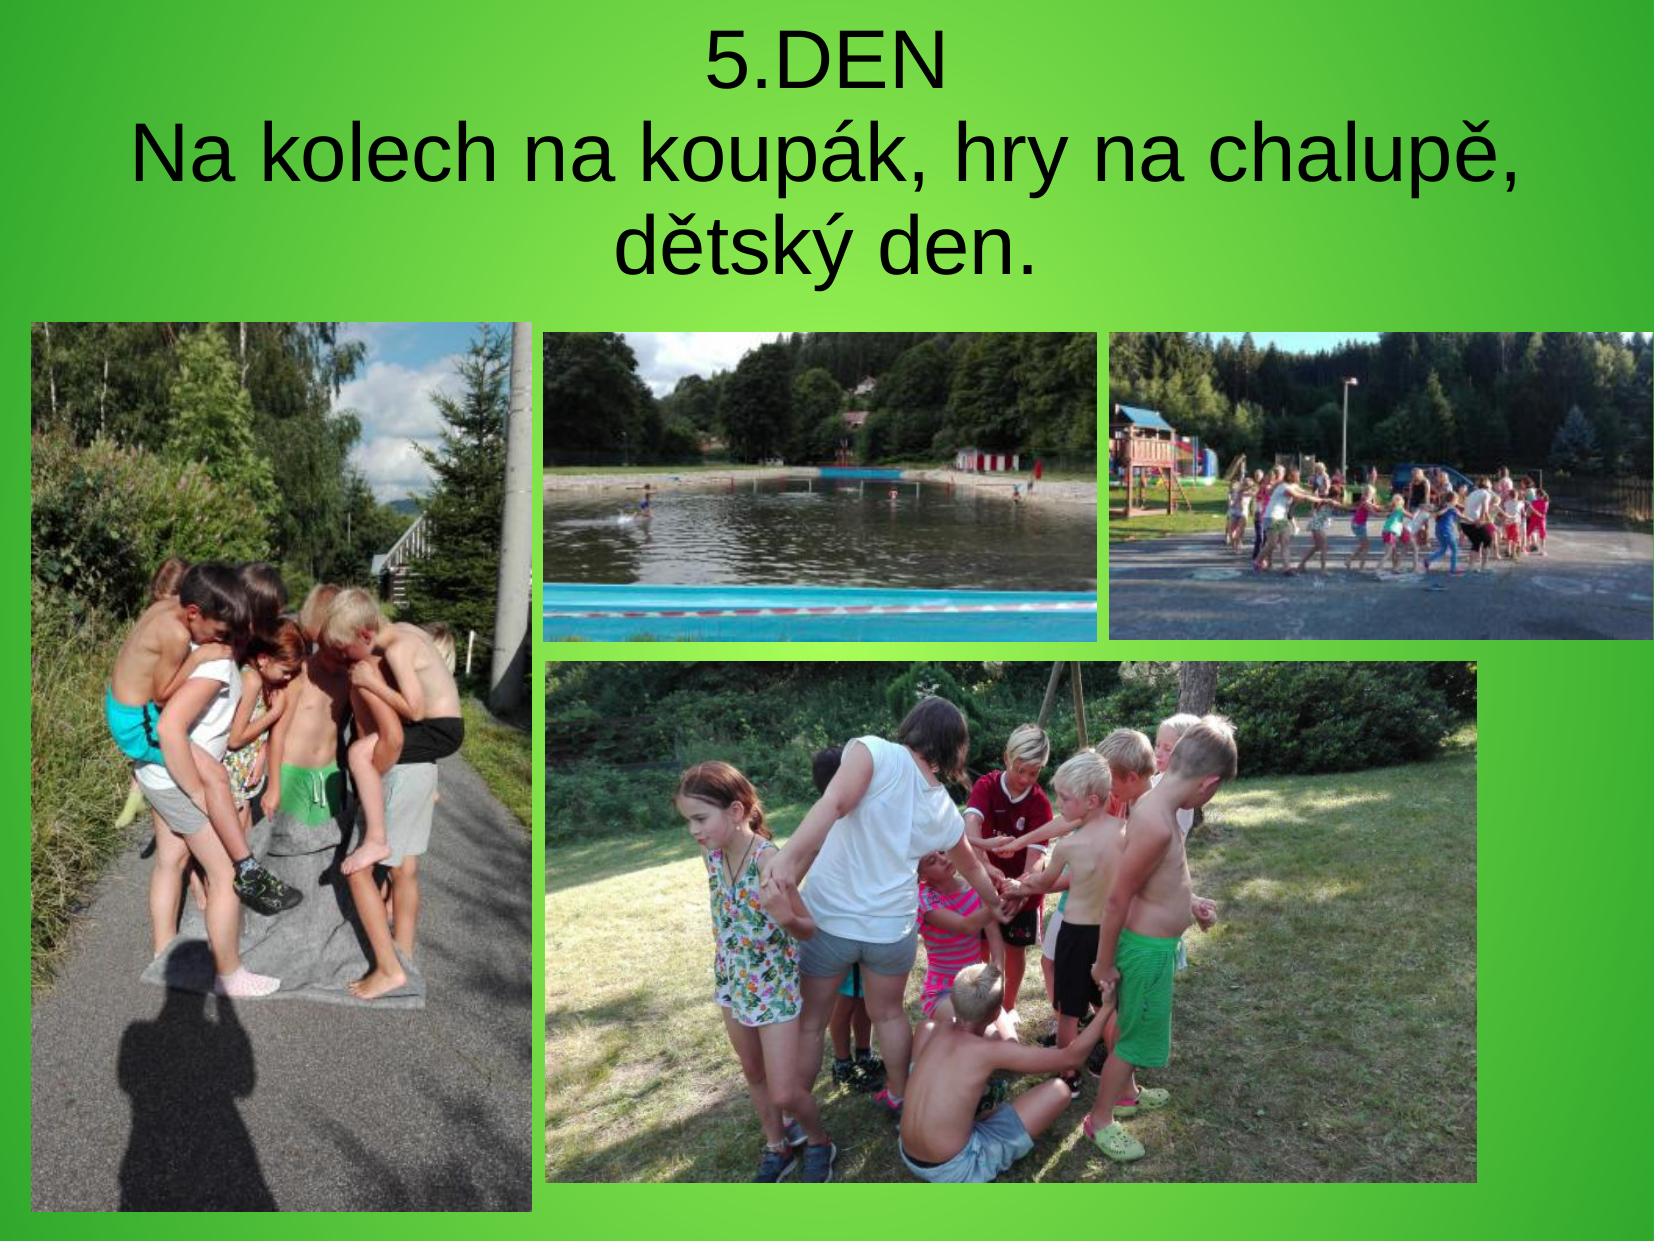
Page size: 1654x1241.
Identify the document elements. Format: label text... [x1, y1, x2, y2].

picture [31, 322, 532, 1212]
picture [1109, 332, 1654, 640]
title 5.DEN Na kolech na koupák, hry na chalupě, dětský den. [82, 13, 1571, 293]
picture [545, 661, 1477, 1183]
picture [543, 332, 1097, 642]
